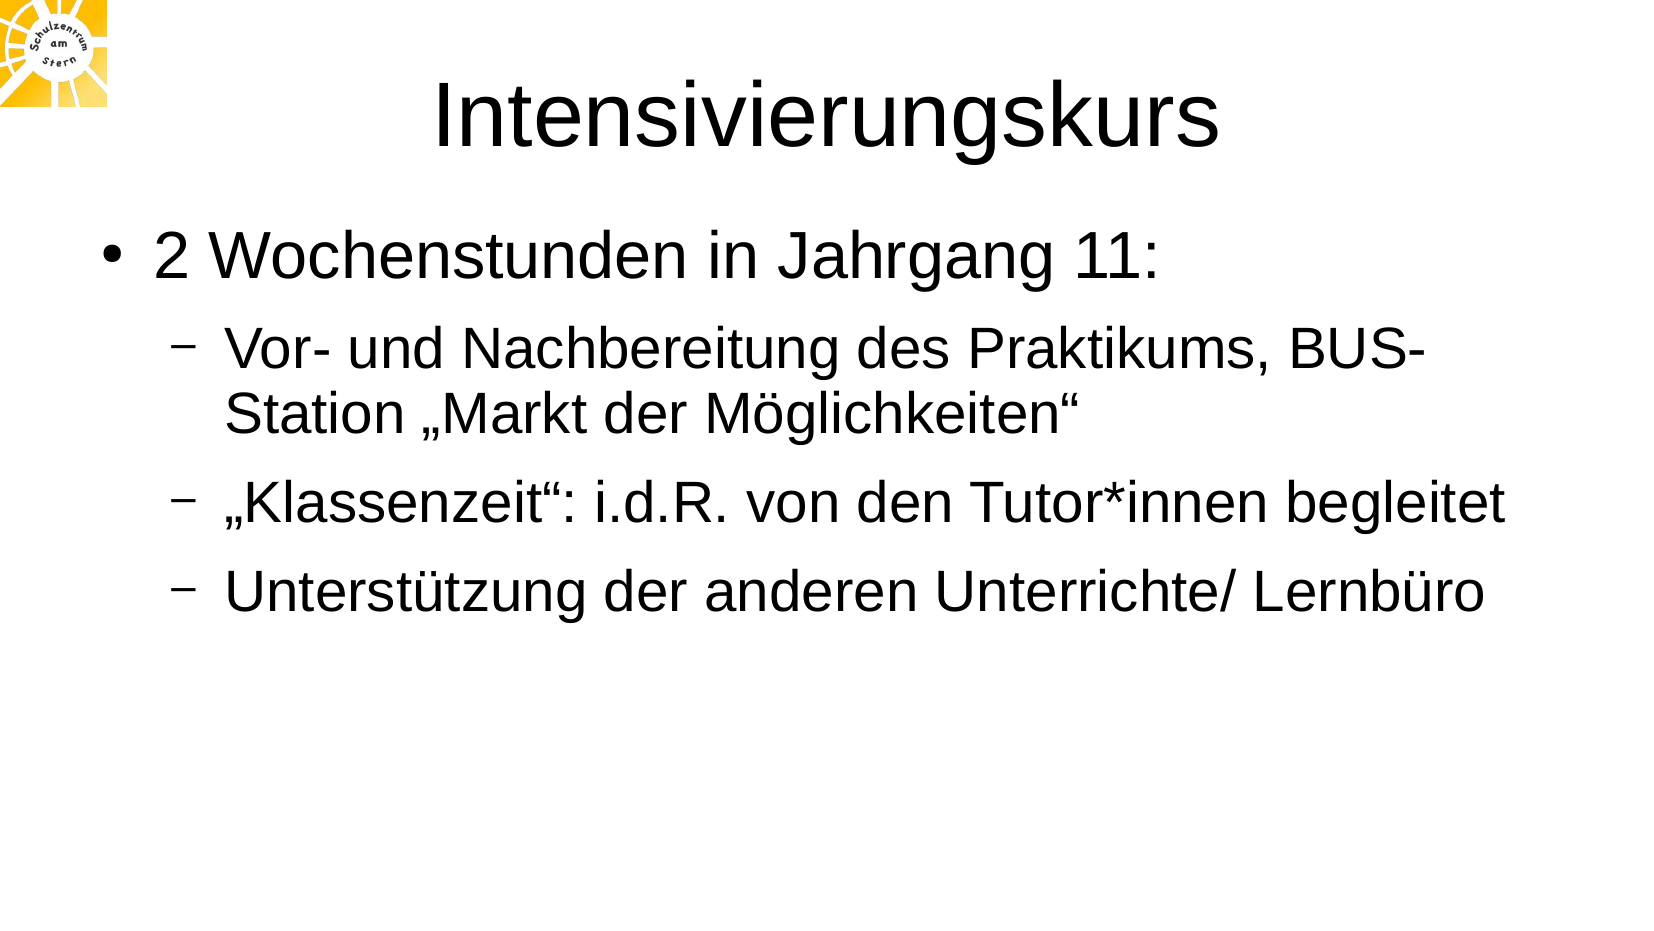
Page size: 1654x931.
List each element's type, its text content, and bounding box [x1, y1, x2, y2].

picture [0, 0, 107, 107]
title Intensivierungskurs [82, 37, 1571, 193]
list 2 Wochenstunden in Jahrgang 11: Vor- und Nachbereitung des Praktikums, BUS-Station „Markt der Möglichkeiten“ „Klassenzeit“: i.d.R. von den Tutor*innen begleitet Unterstützung der anderen Unterrichte/ Lernbüro [82, 217, 1571, 758]
